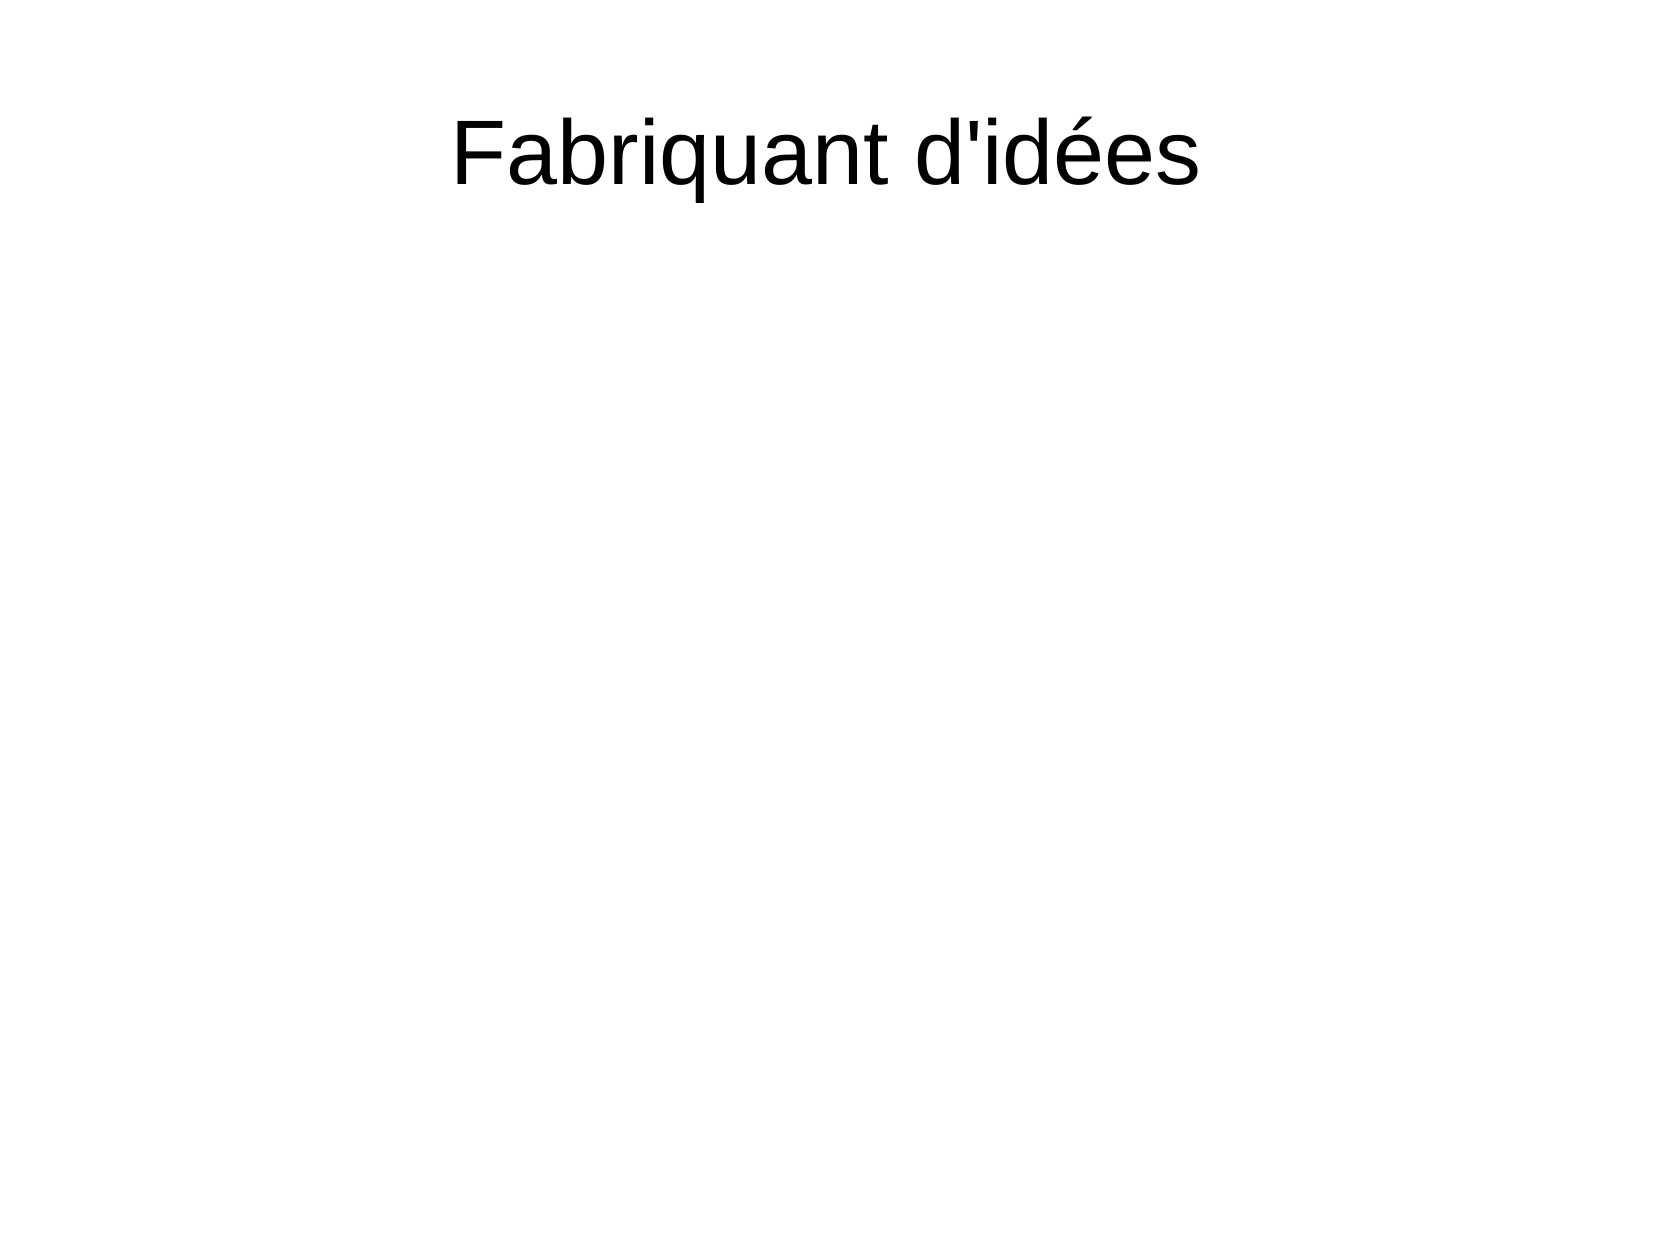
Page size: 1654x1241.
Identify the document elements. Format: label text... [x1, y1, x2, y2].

title Fabriquant d'idées [82, 49, 1571, 257]
